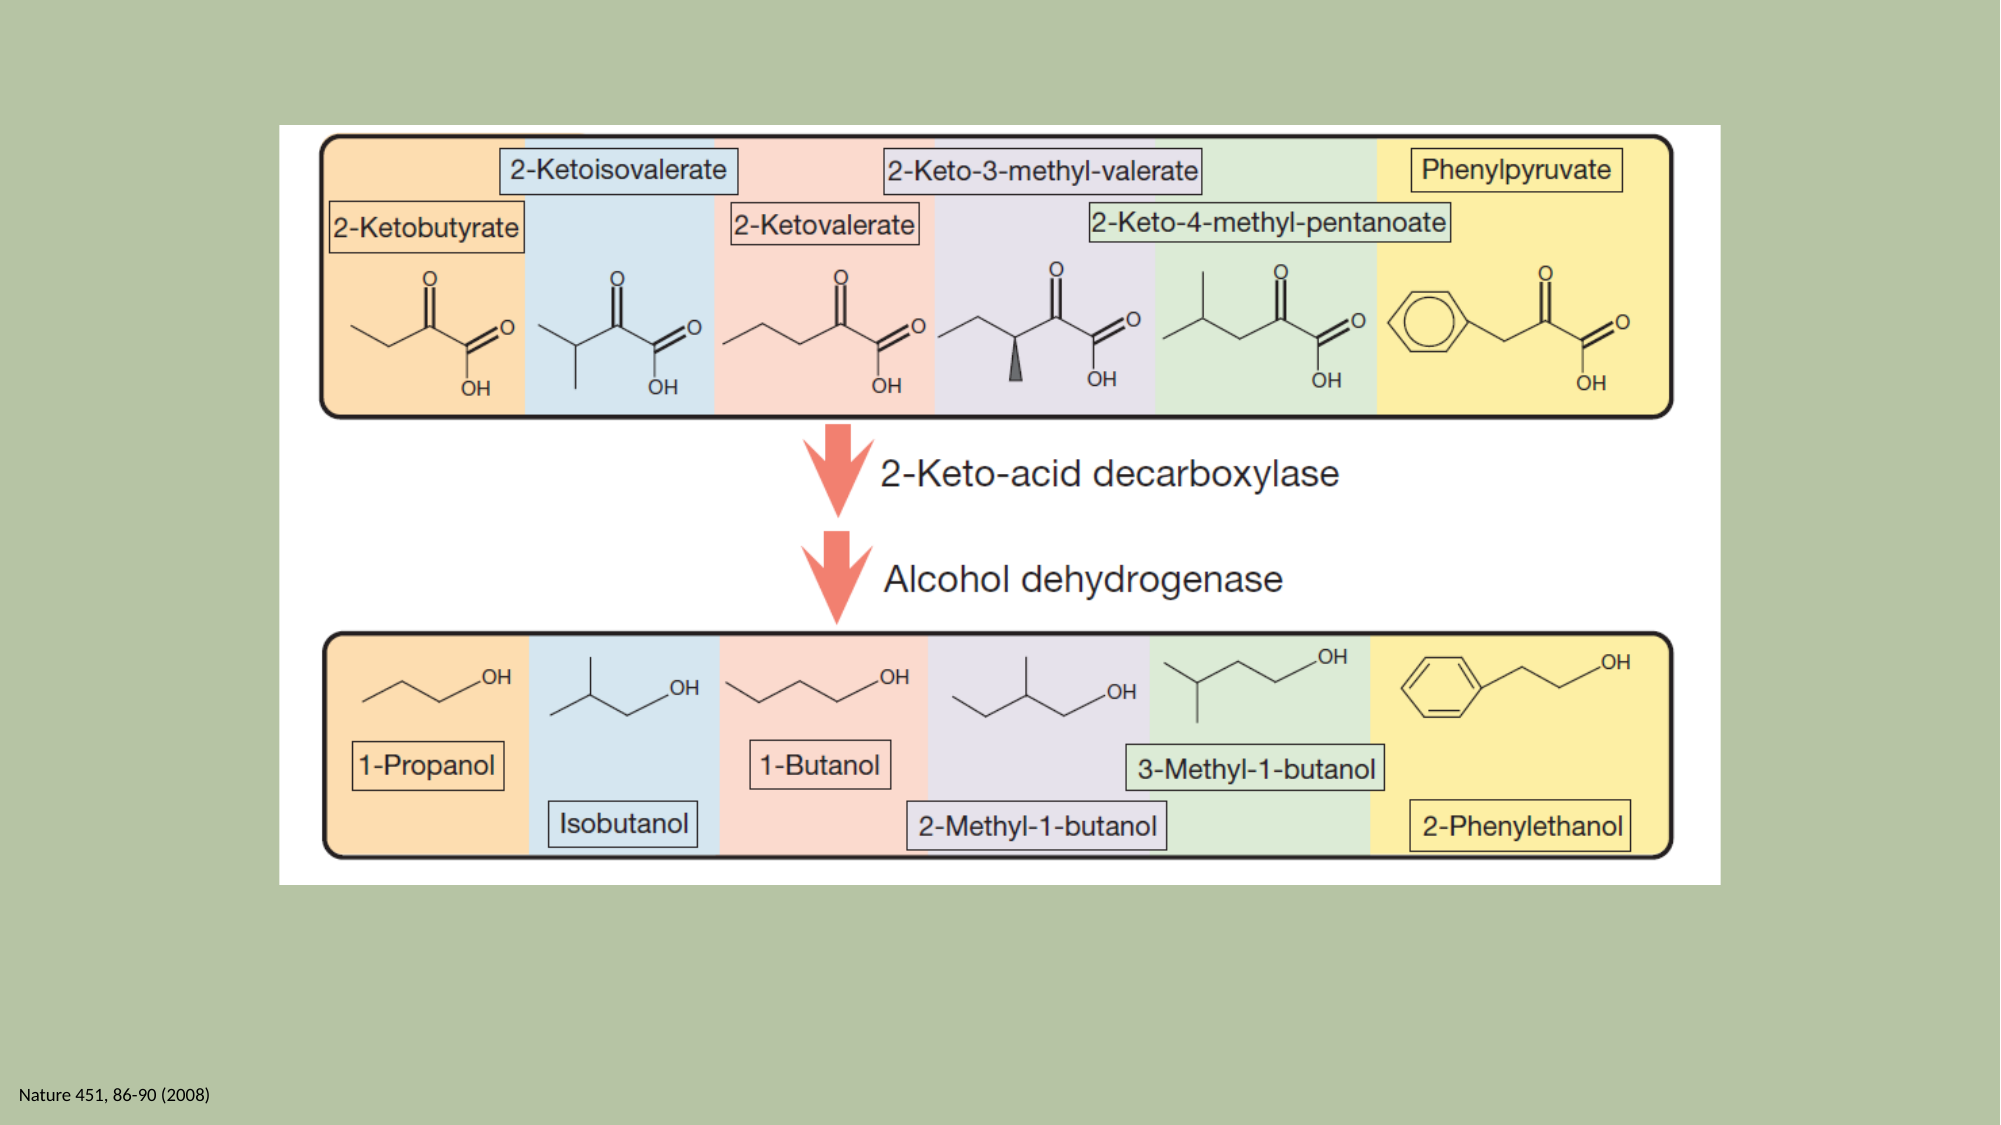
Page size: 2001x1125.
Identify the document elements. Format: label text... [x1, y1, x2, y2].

picture [279, 125, 1721, 885]
text_box Nature 451, 86-90 (2008) [0, 1075, 1000, 1113]
